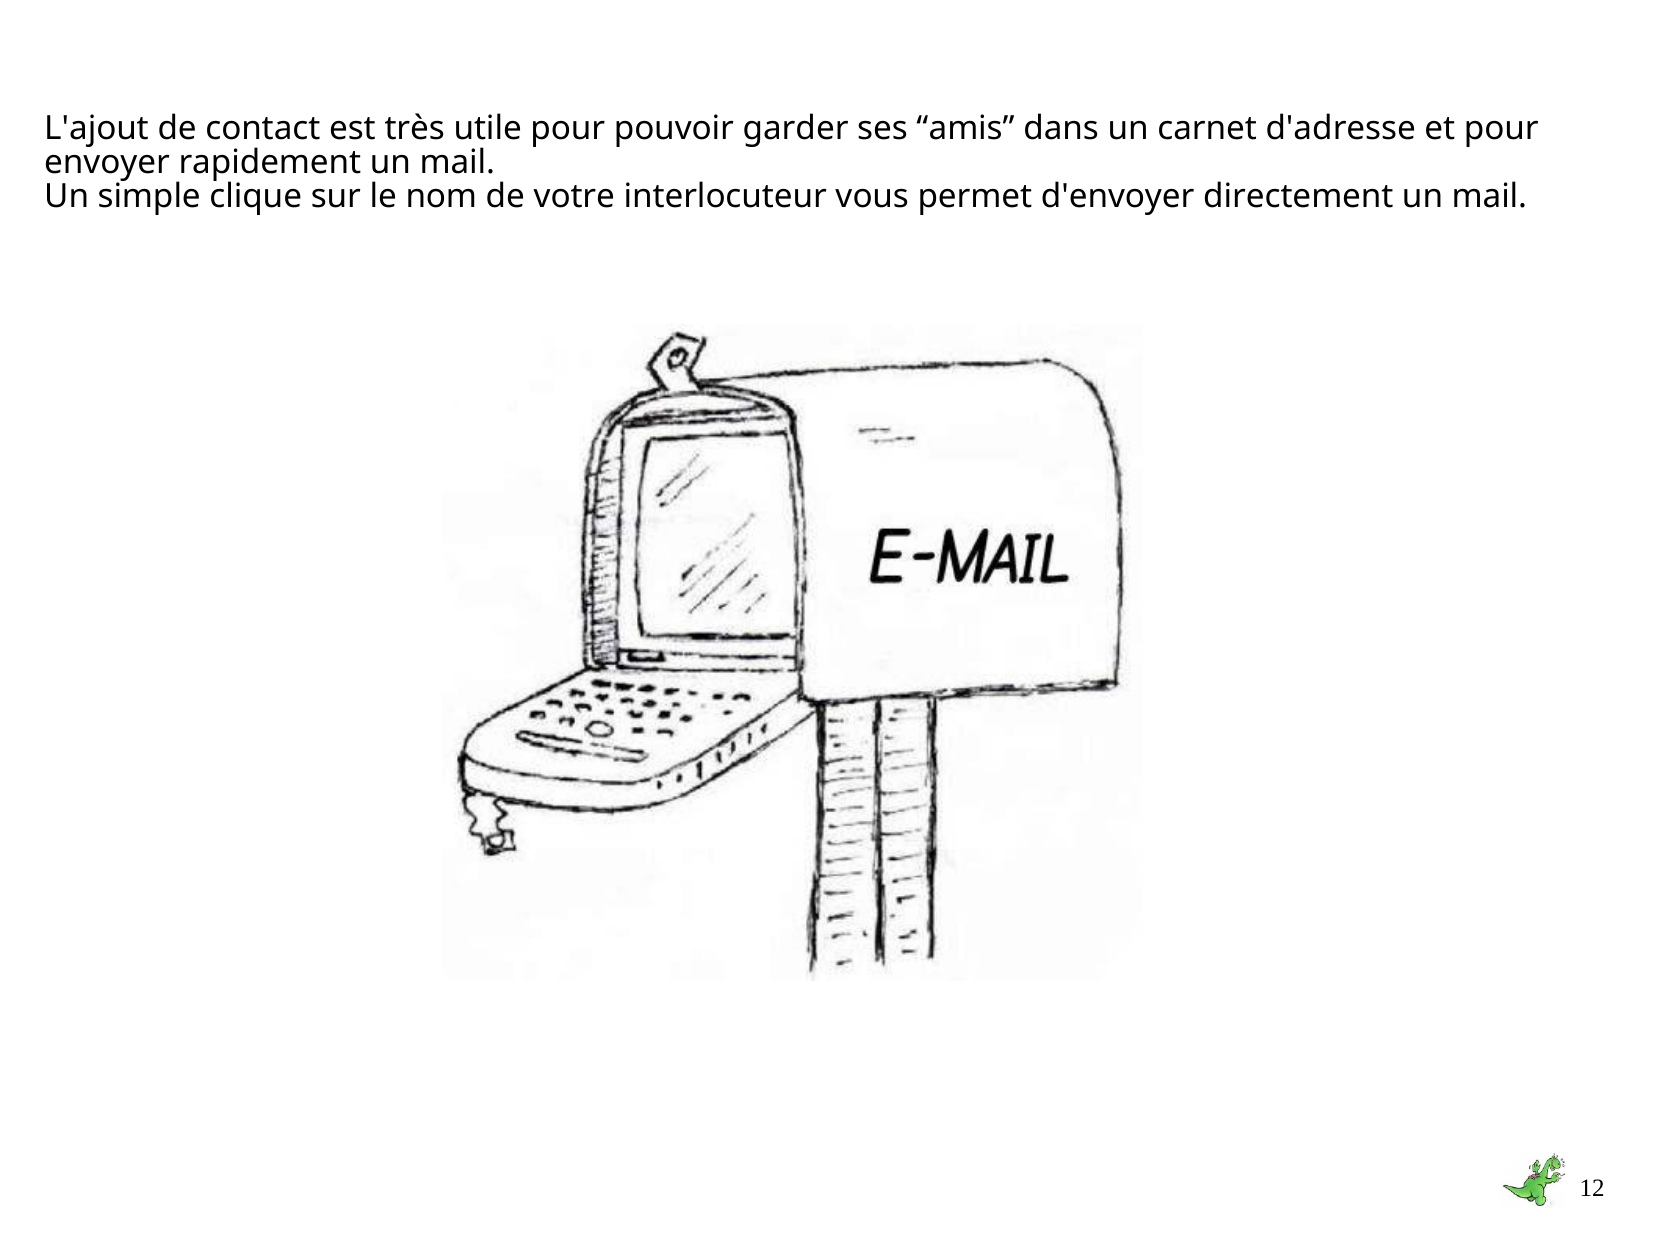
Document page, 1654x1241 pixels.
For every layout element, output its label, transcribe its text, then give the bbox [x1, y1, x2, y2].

text_box 12 [1564, 1167, 1620, 1211]
picture [1501, 1151, 1565, 1208]
text_box L'ajout de contact est très utile pour pouvoir garder ses “amis” dans un carnet d'adresse et pour envoyer rapidement un mail. Un simple clique sur le nom de votre interlocuteur vous permet d'envoyer directement un mail. [29, 118, 1624, 248]
picture [442, 324, 1143, 981]
